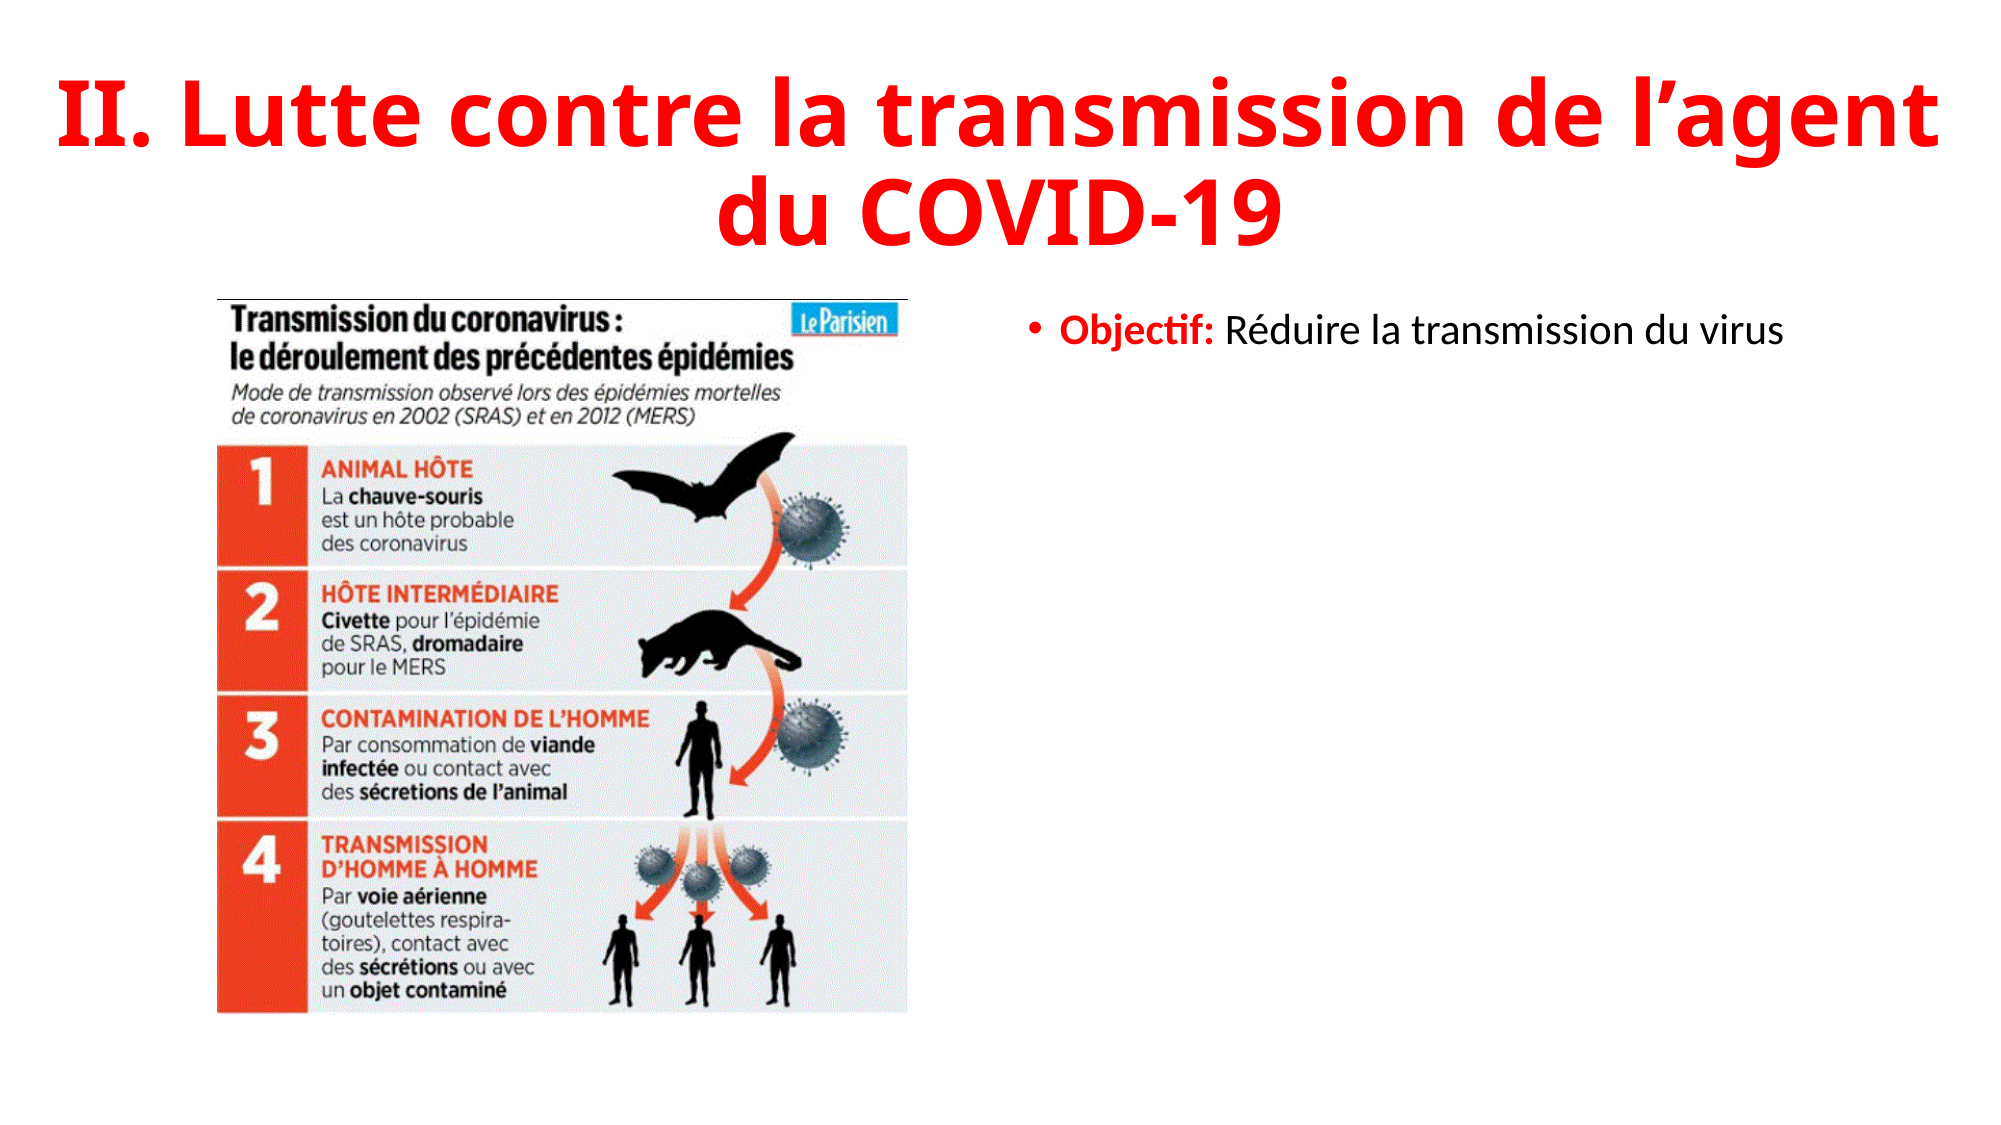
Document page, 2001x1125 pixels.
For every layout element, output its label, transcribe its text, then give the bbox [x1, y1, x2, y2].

list Objectif: Réduire la transmission du virus [1012, 299, 1863, 397]
title II. Lutte contre la transmission de l’agent du COVID-19 [0, 57, 2000, 275]
picture [217, 299, 908, 1014]
